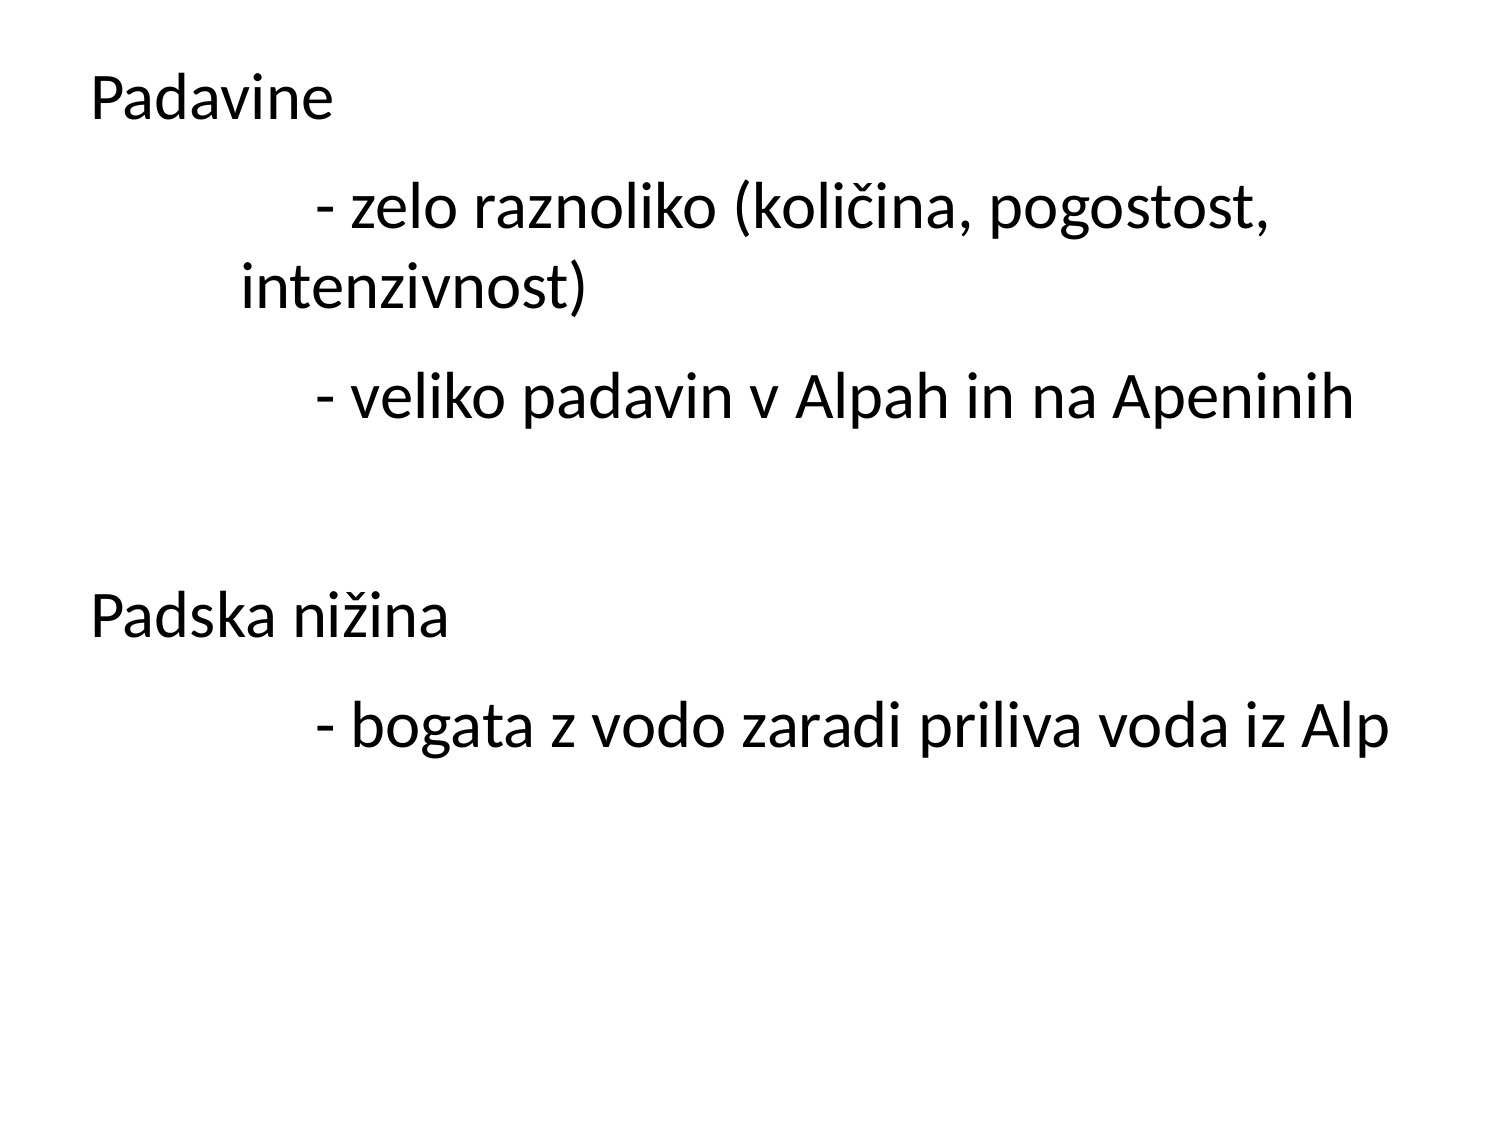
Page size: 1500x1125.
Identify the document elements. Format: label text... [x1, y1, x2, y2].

list Padavine - zelo raznoliko (količina, pogostost, intenzivnost) - veliko padavin v Alpah in na Apeninih Padska nižina - bogata z vodo zaradi priliva voda iz Alp [75, 45, 1425, 1005]
